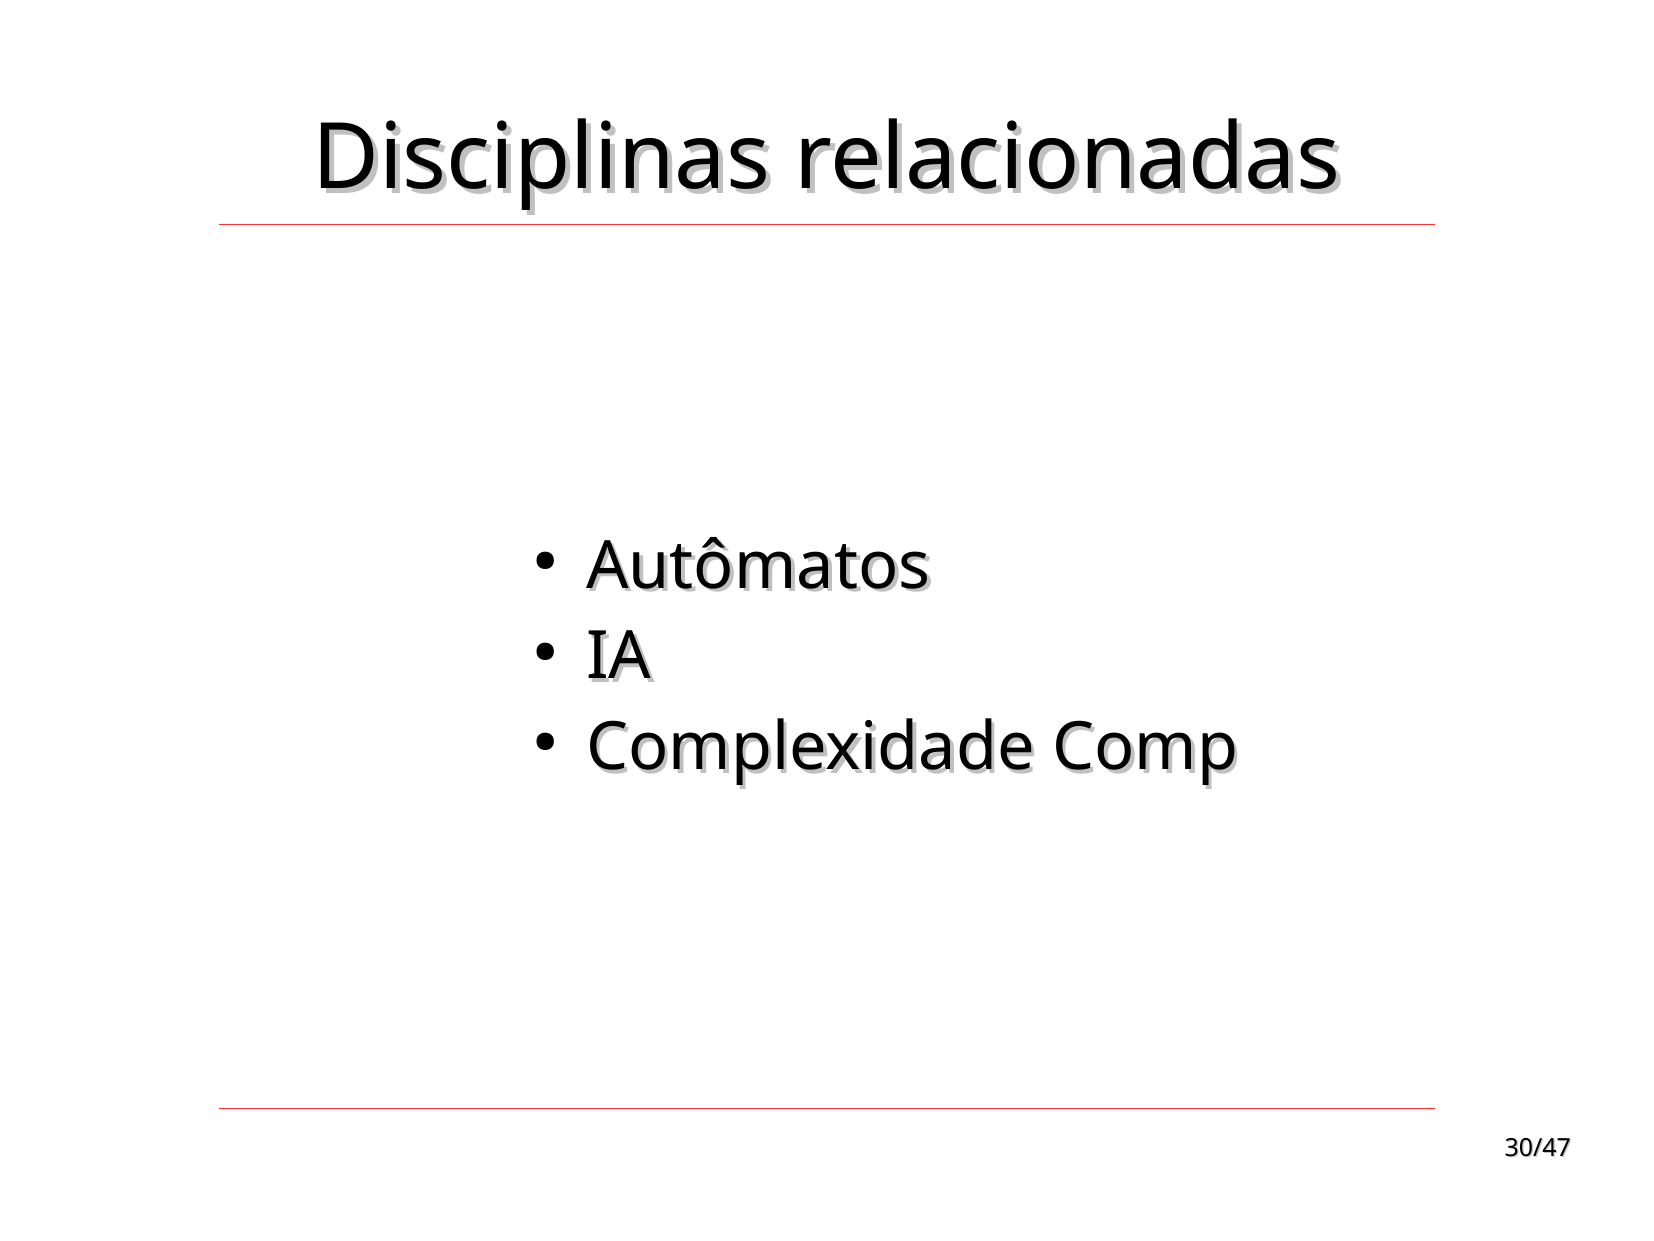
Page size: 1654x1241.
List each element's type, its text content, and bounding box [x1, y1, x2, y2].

subtitle Autômatos IA Complexidade Comp [533, 290, 1247, 1016]
title Disciplinas relacionadas [82, 49, 1571, 257]
